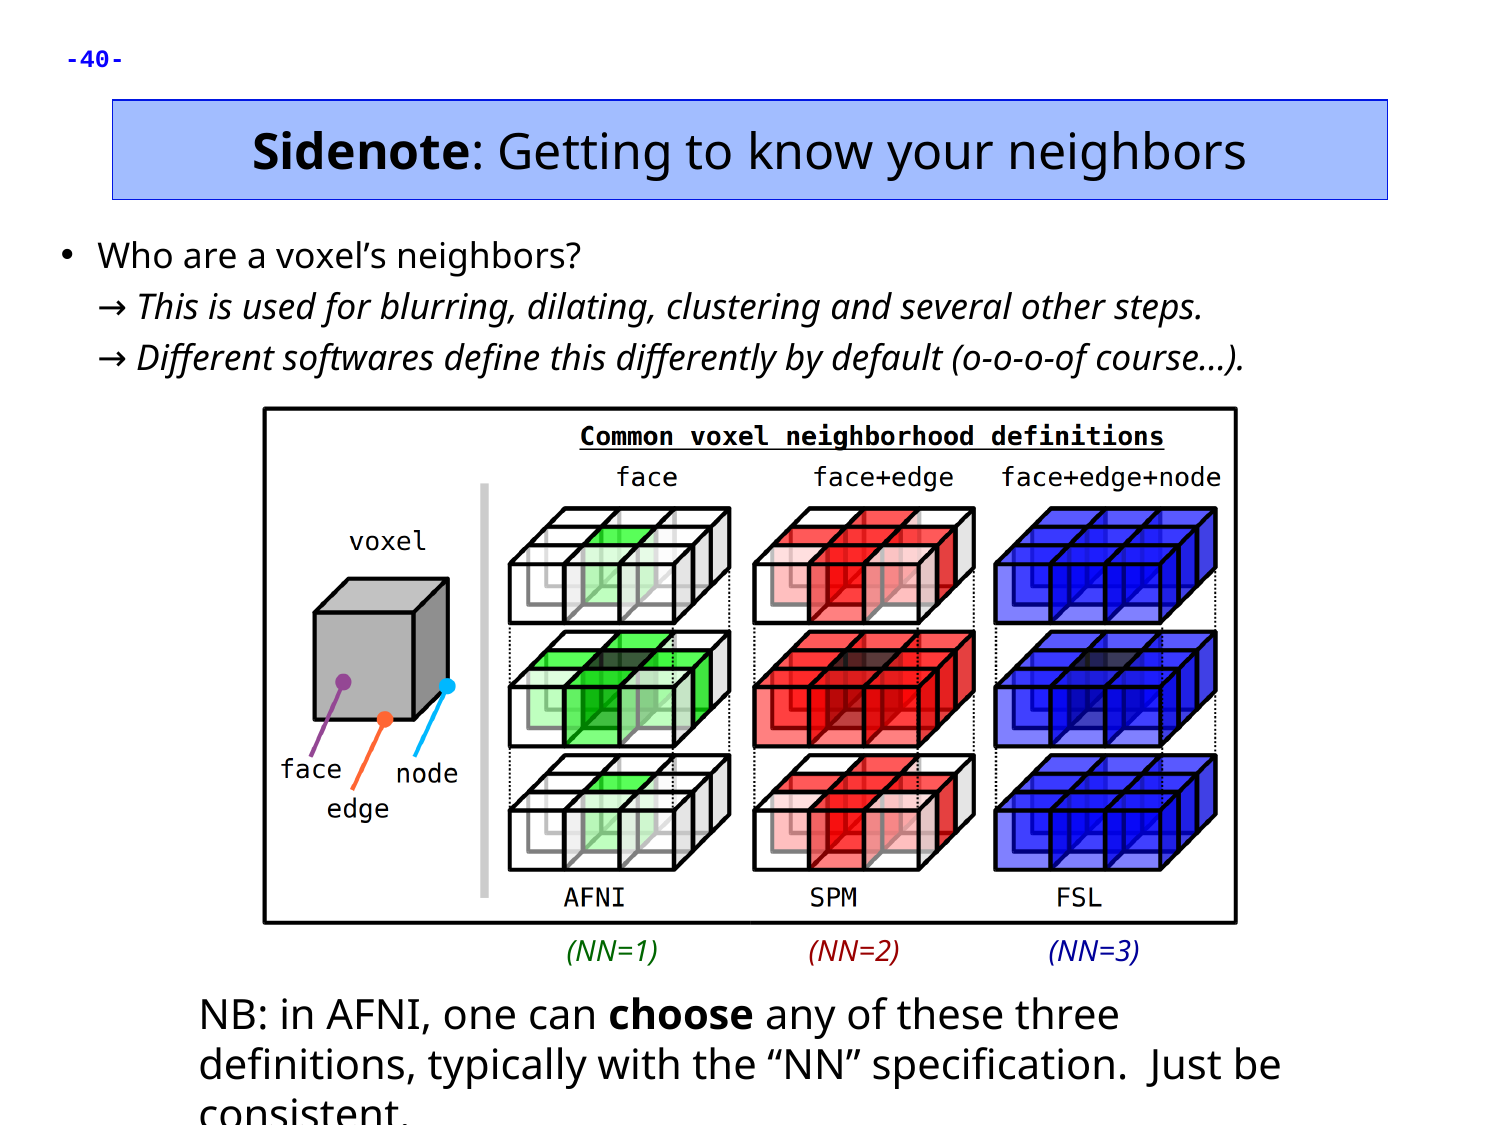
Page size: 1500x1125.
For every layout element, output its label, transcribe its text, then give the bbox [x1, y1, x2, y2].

text_box Sidenote: Getting to know your neighbors [112, 99, 1388, 200]
text_box (NN=3) [1033, 925, 1156, 977]
text_box (NN=1) [551, 925, 674, 977]
text_box Who are a voxel’s neighbors? → This is used for blurring, dilating, clustering and several other steps. → Different softwares define this differently by default (o-o-o-of course…). [44, 224, 1488, 374]
text_box (NN=2) [793, 925, 916, 977]
text_box NB: in AFNI, one can choose any of these three definitions, typically with the “NN” specification. Just be consistent. [183, 980, 1345, 1096]
picture [262, 406, 1238, 926]
